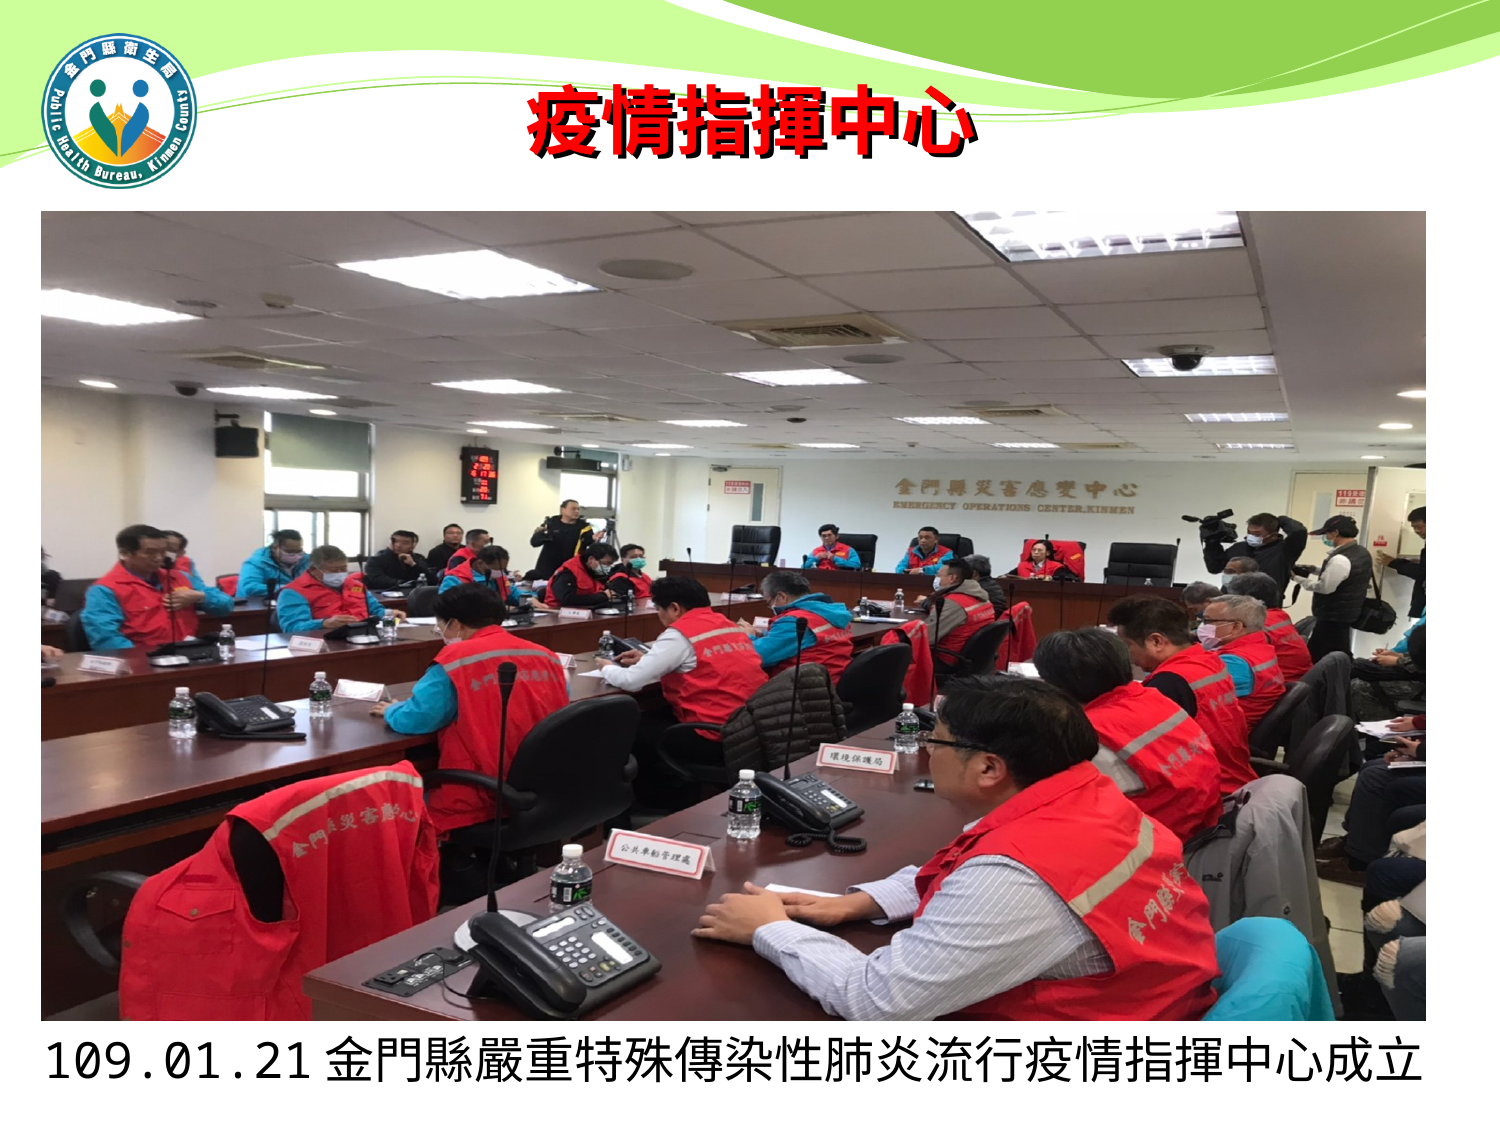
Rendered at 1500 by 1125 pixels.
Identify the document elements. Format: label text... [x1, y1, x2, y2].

text_box 109.01.21金門縣嚴重特殊傳染性肺炎流行疫情指揮中心成立 [0, 1020, 1484, 1097]
picture [41, 33, 75, 189]
text_box 疫情指揮中心 [75, 24, 1426, 211]
picture [41, 211, 1426, 1021]
